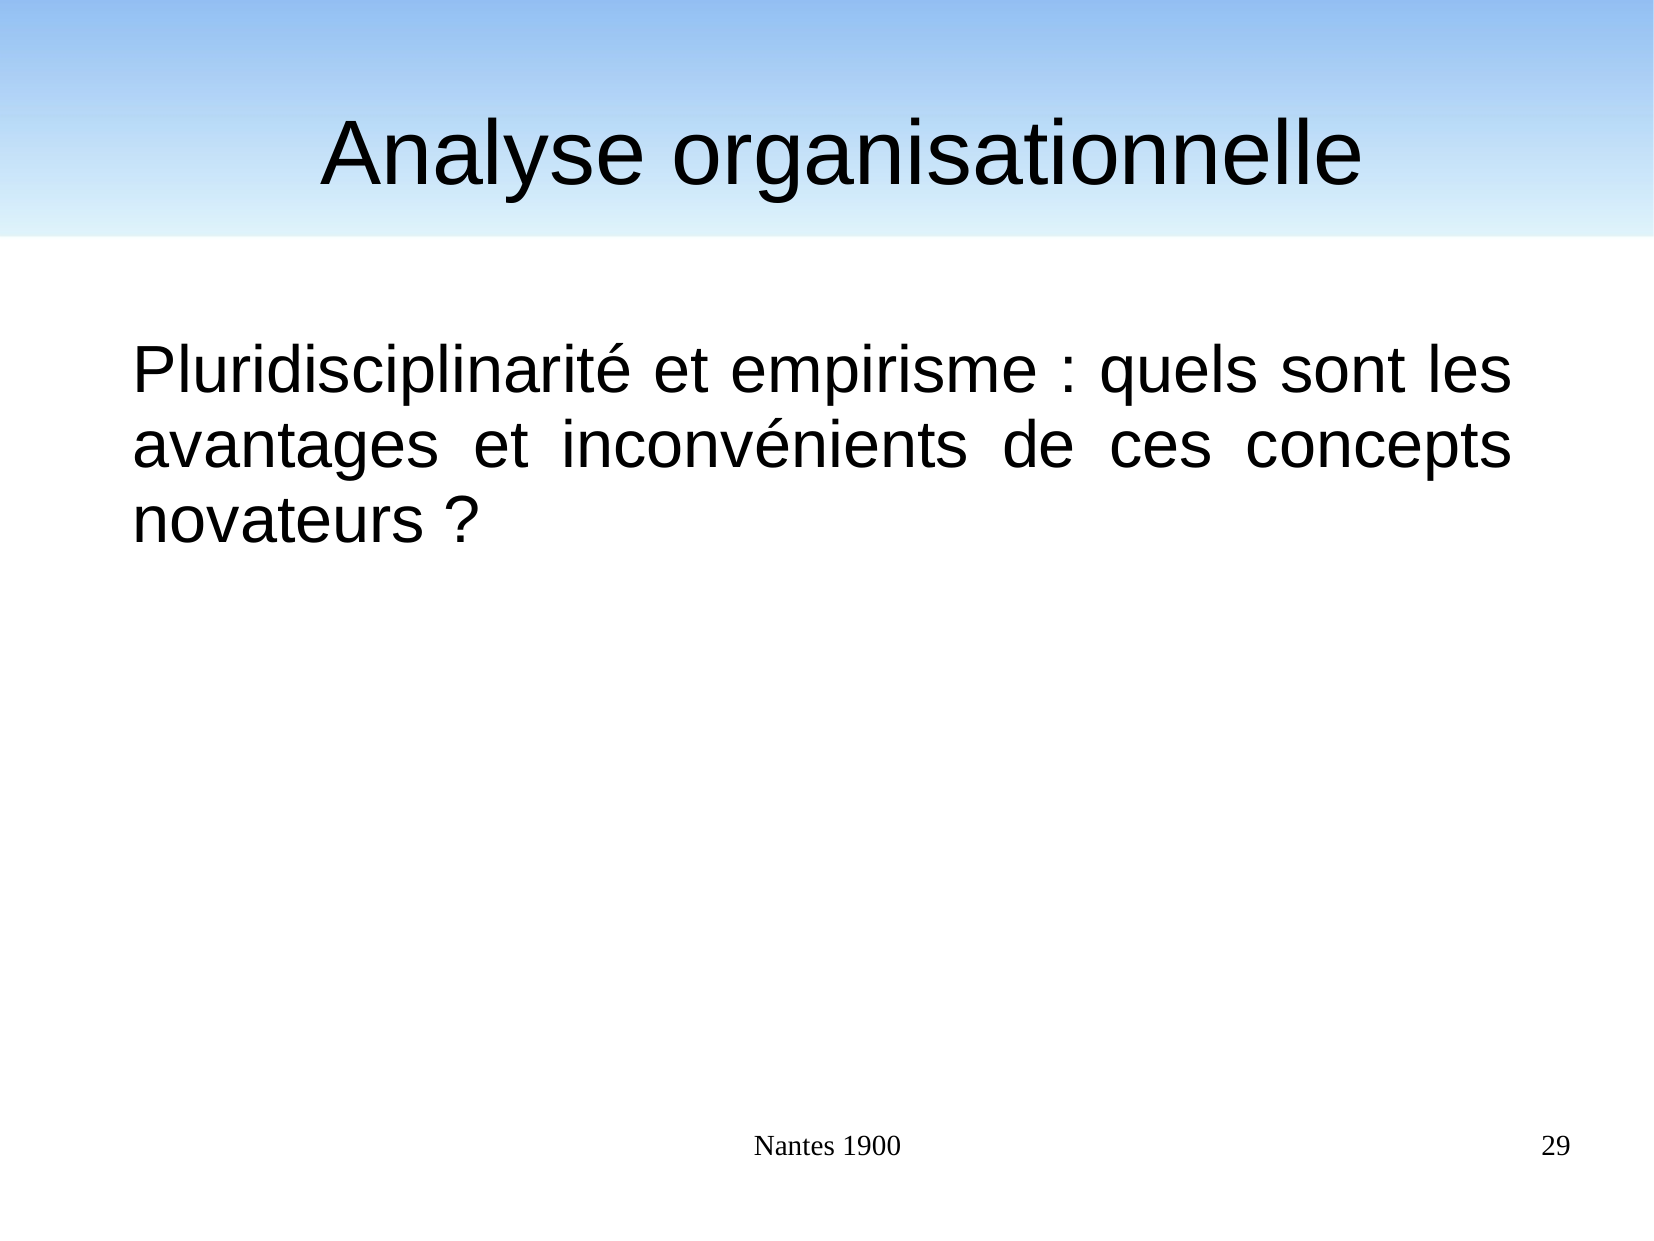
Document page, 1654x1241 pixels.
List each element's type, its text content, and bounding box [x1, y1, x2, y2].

picture [0, 0, 1654, 1241]
text_box Pluridisciplinarité et empirisme : quels sont les avantages et inconvénients de ces concepts novateurs ? [118, 324, 1565, 827]
title Analyse organisationnelle [82, 49, 1571, 257]
